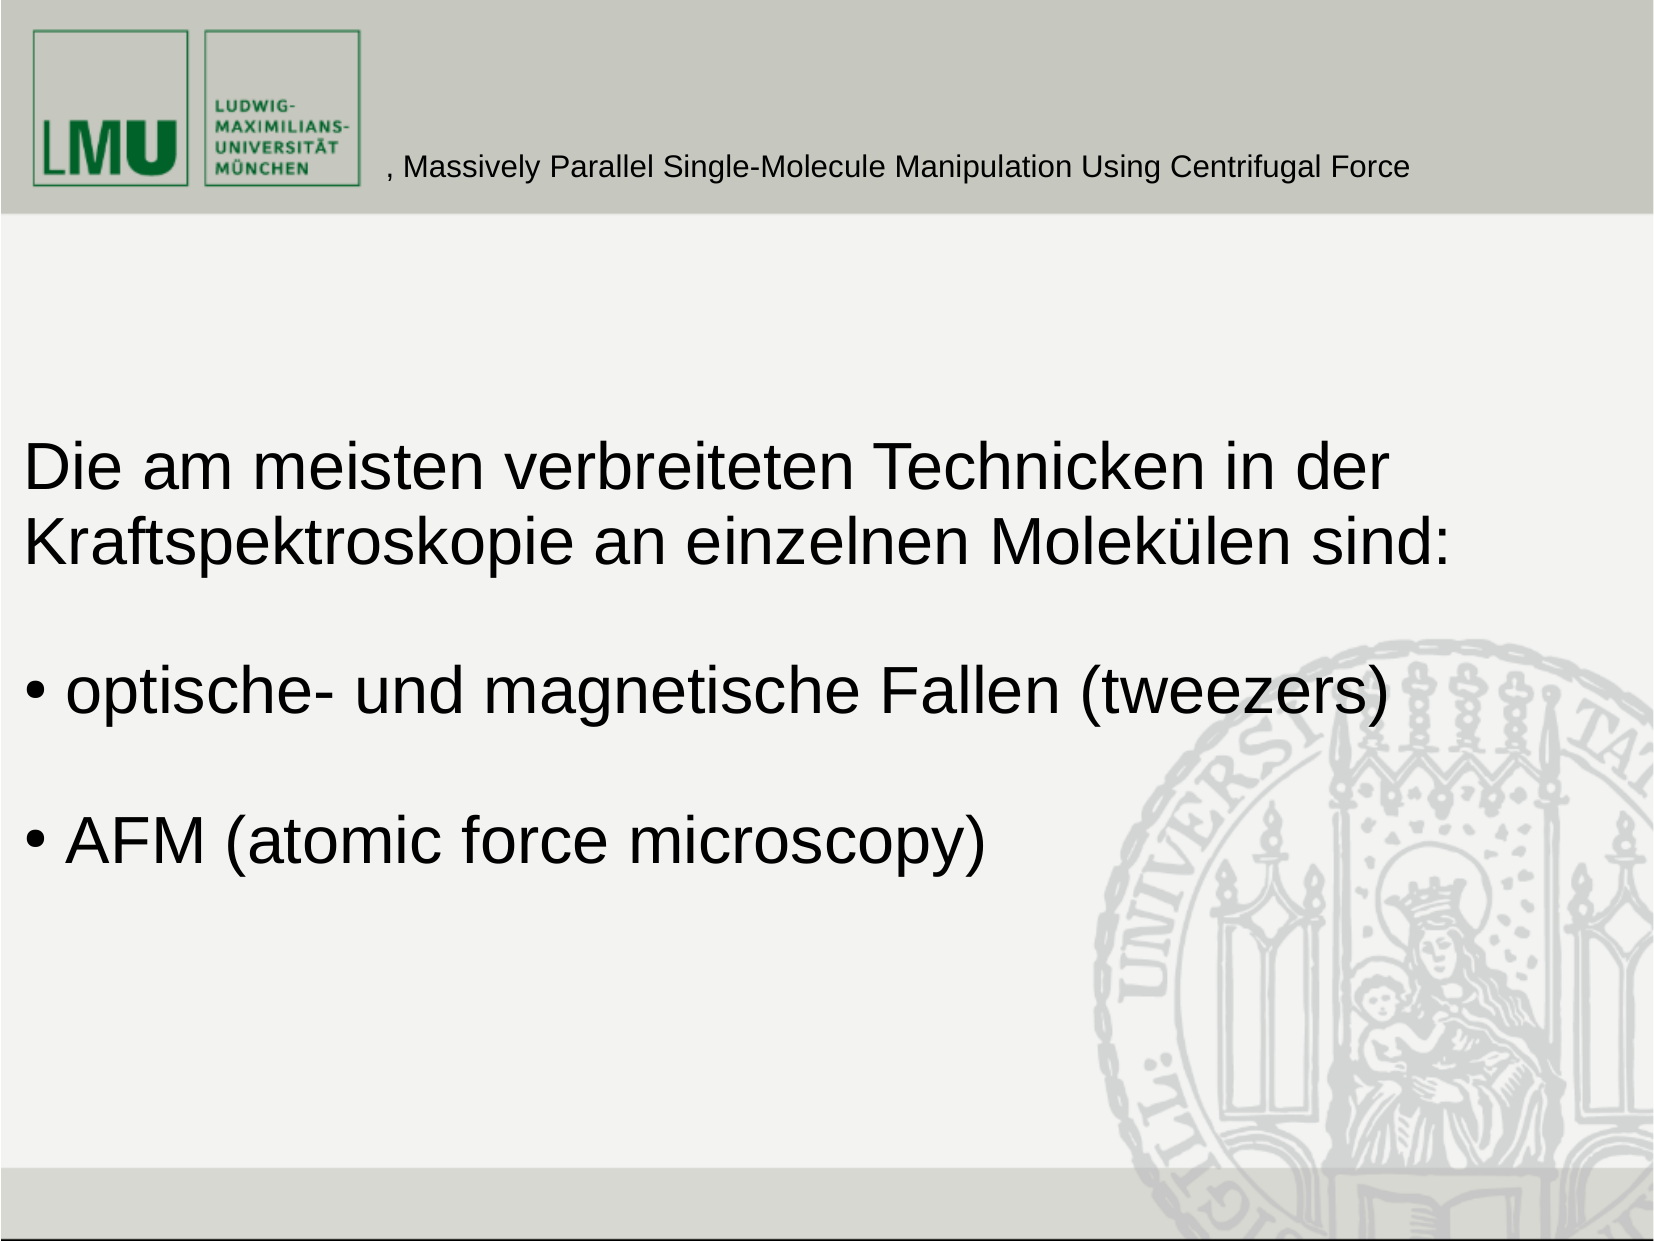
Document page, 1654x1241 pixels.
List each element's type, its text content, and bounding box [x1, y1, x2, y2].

picture [1, 0, 1654, 1241]
text_box Philipp Lorenz, Massively Parallel Single-Molecule Manipulation Using Centrifugal Force [362, 141, 1619, 212]
subtitle Die am meisten verbreiteten Technicken in der Kraftspektroskopie an einzelnen Molekülen sind: optische- und magnetische Fallen (tweezers) AFM (atomic force microscopy) [23, 212, 1630, 1170]
